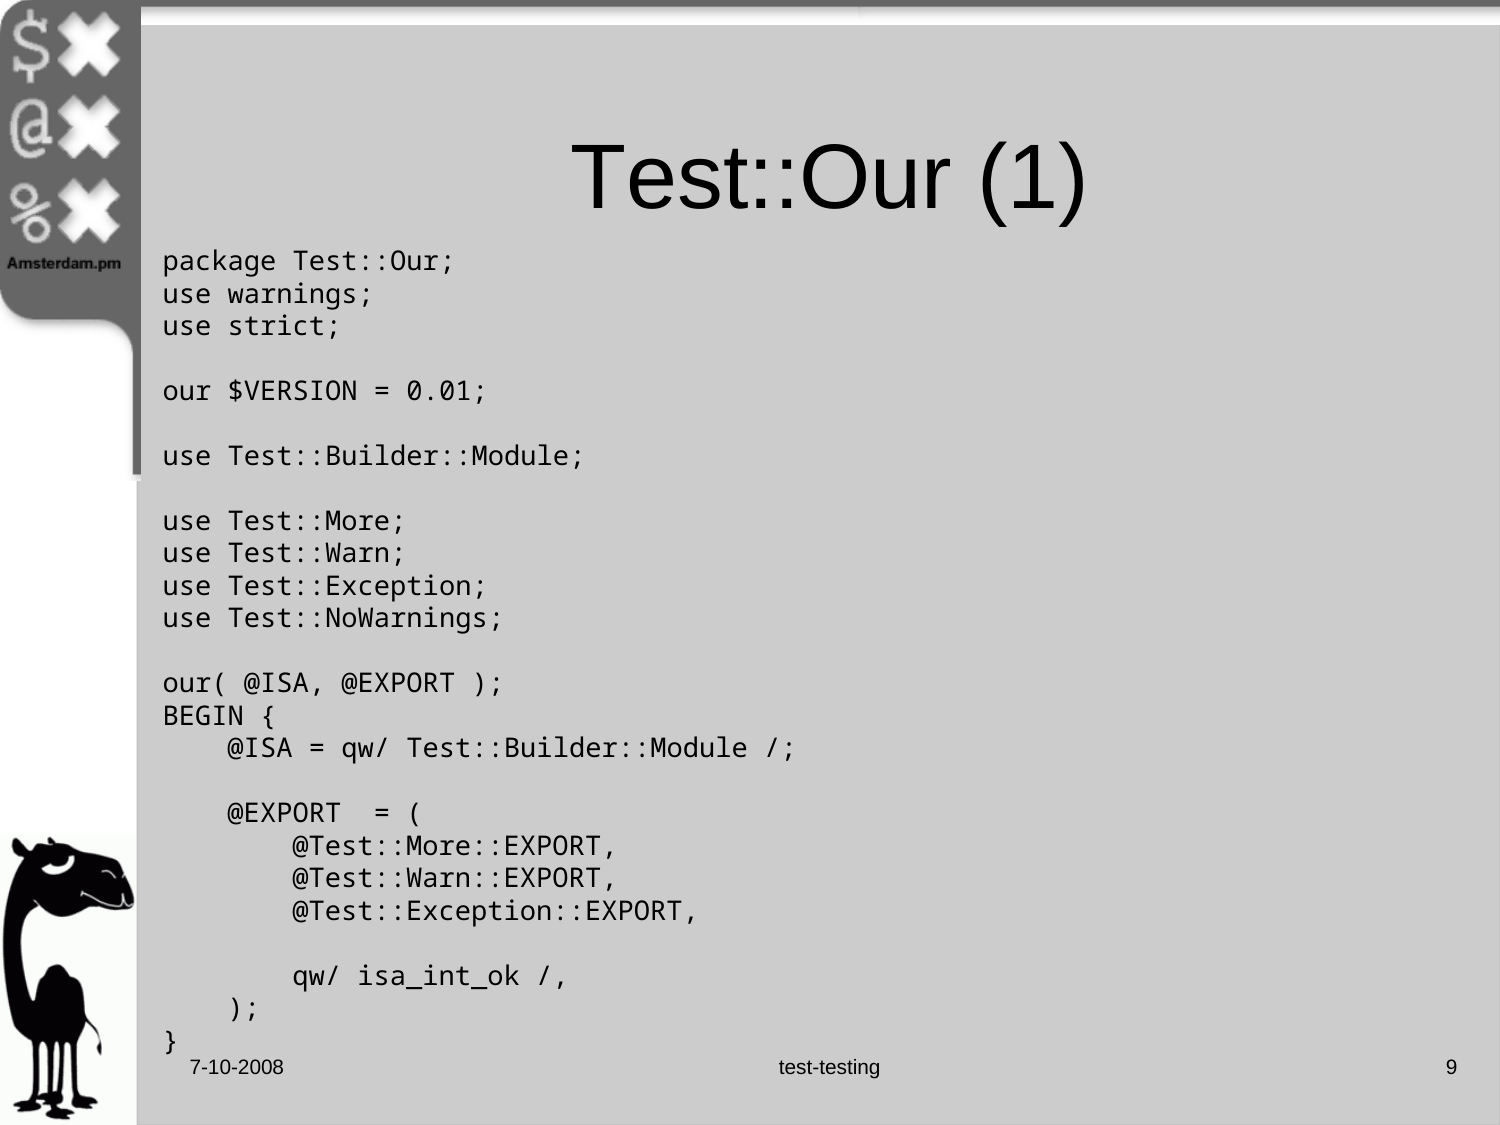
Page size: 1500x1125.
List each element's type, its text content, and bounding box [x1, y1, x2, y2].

title Test::Our (1) [187, 87, 1474, 236]
picture [0, 0, 1500, 481]
text_box package Test::Our; use warnings; use strict; our $VERSION = 0.01; use Test::Builder::Module; use Test::More; use Test::Warn; use Test::Exception; use Test::NoWarnings; our( @ISA, @EXPORT ); BEGIN { @ISA = qw/ Test::Builder::Module /; @EXPORT = ( @Test::More::EXPORT, @Test::Warn::EXPORT, @Test::Exception::EXPORT, qw/ isa_int_ok /, ); } [147, 236, 1500, 1125]
picture [0, 834, 136, 1125]
